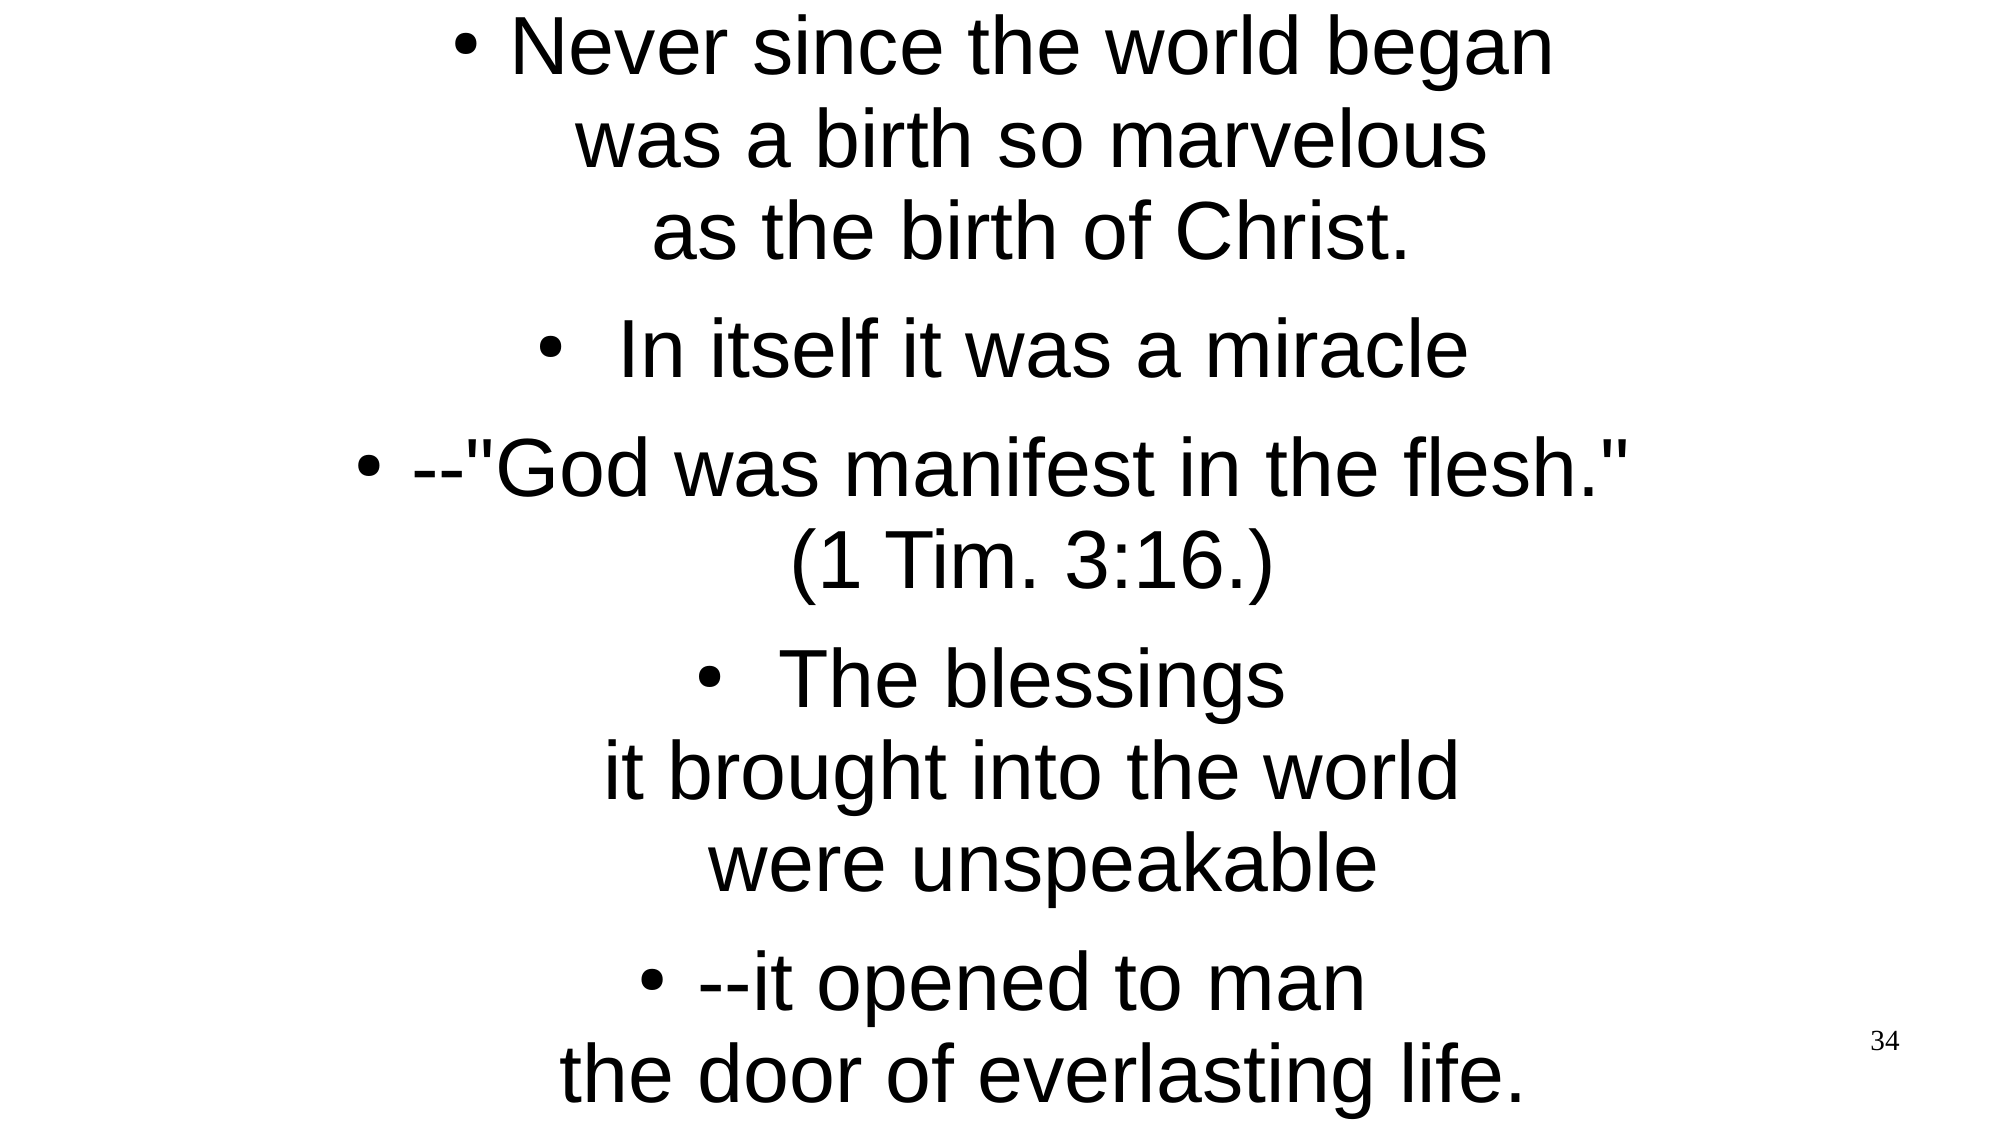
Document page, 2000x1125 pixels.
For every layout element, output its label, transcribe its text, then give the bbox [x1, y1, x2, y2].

list Never since the world began was a birth so marvelous as the birth of Christ. In itself it was a miracle --"God was manifest in the flesh." (1 Tim. 3:16.) The blessings it brought into the world were unspeakable --it opened to man the door of everlasting life. [0, 0, 1996, 1123]
